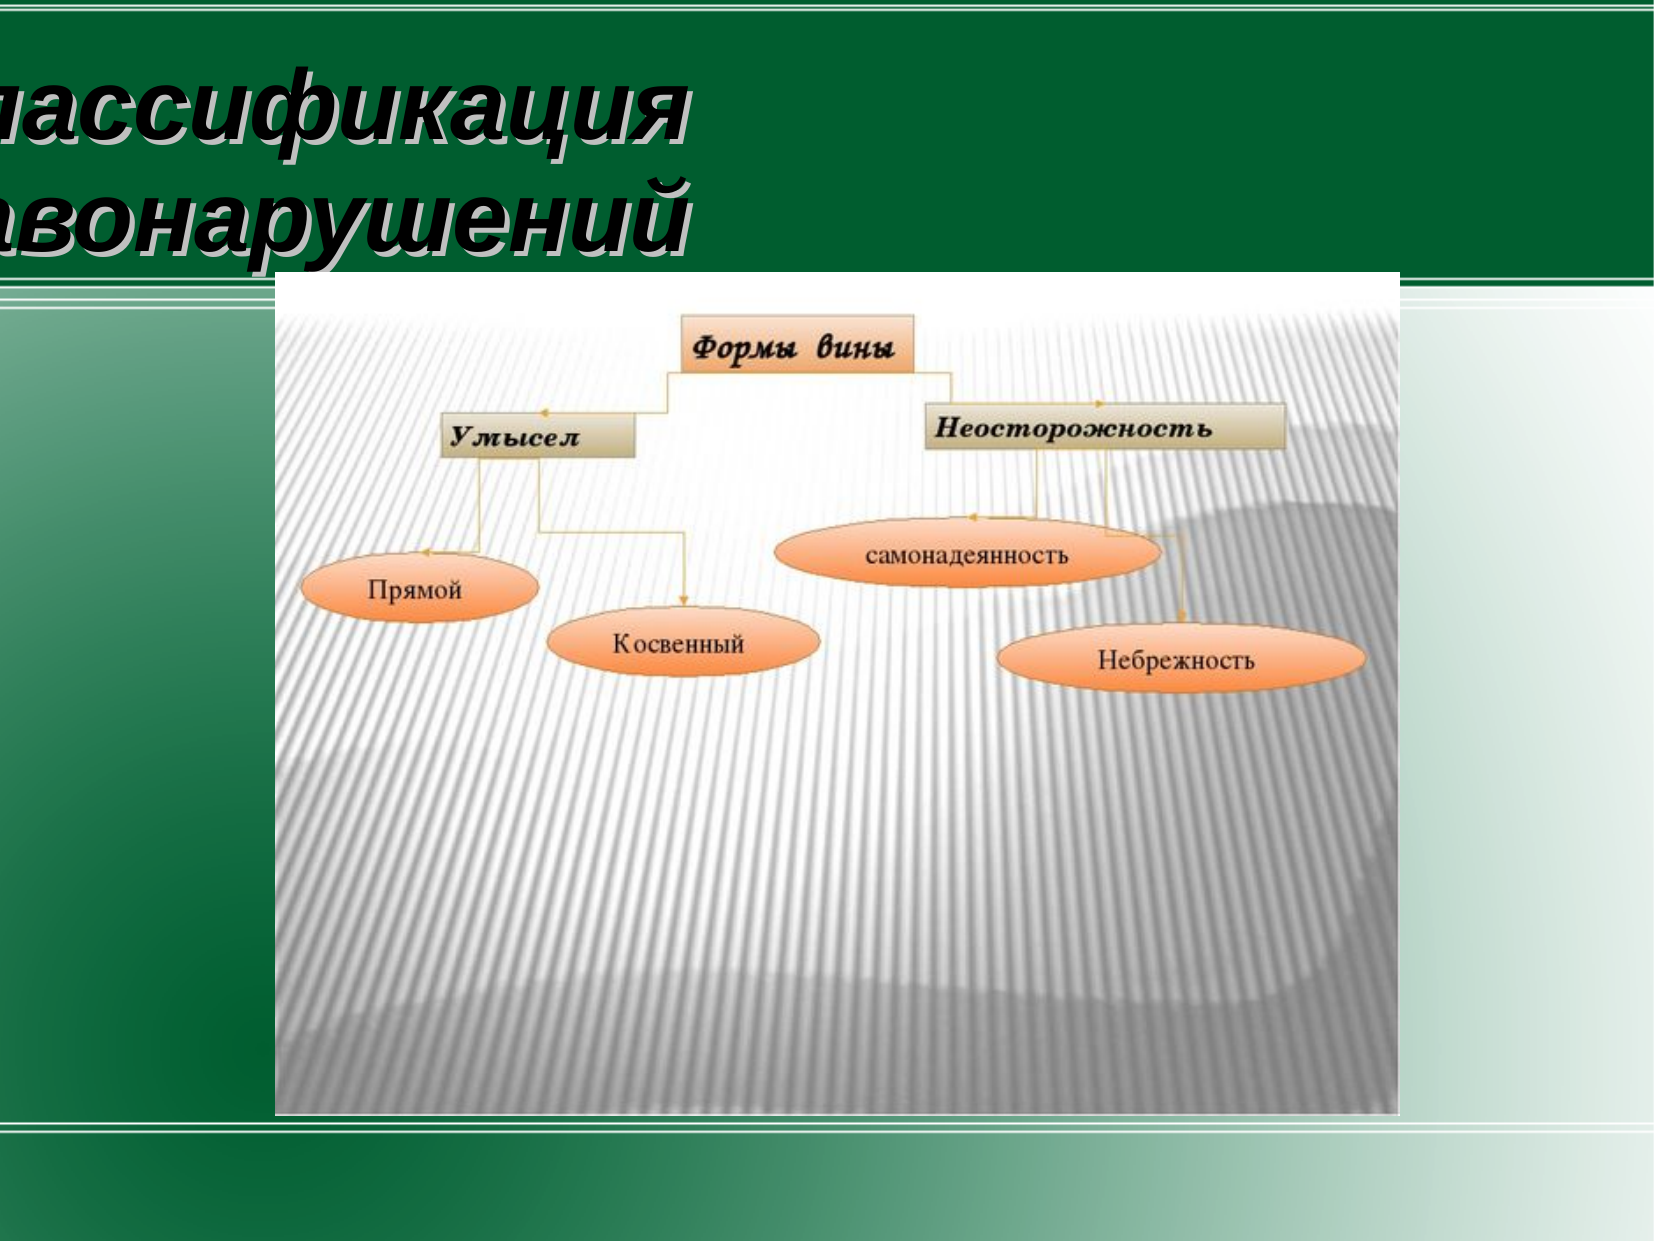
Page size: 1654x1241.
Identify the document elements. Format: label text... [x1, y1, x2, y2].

text_box Классификация правонарушений [0, 41, 1231, 290]
picture [275, 272, 1400, 1116]
